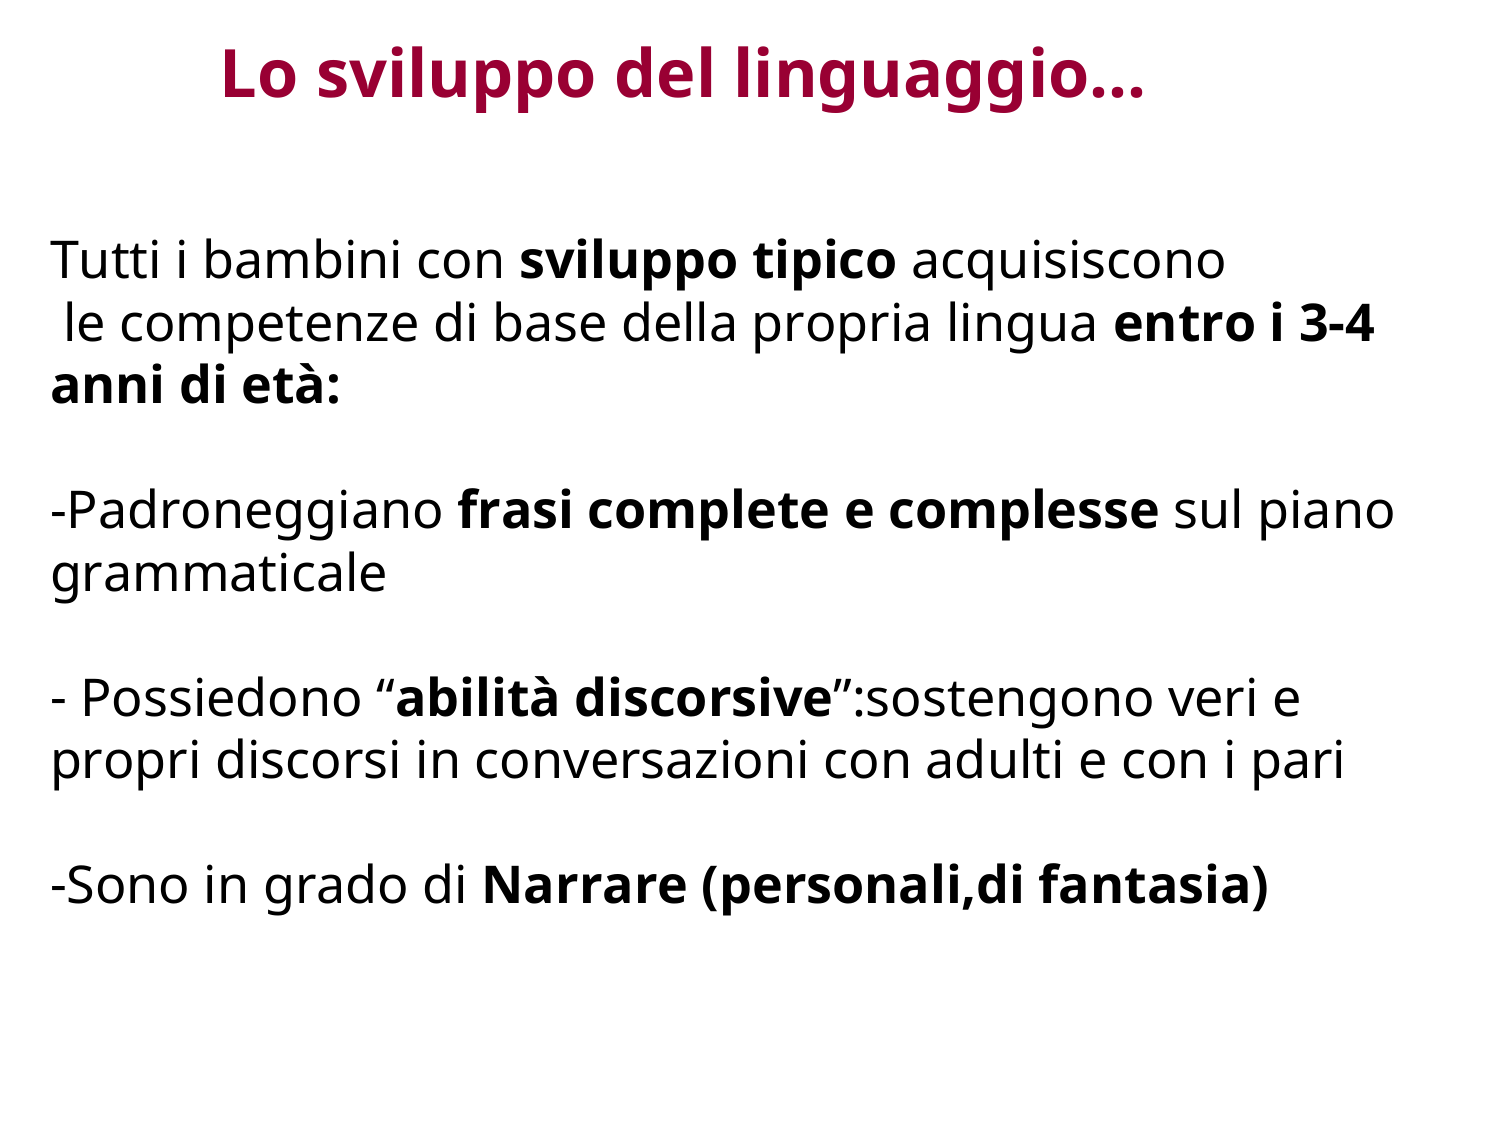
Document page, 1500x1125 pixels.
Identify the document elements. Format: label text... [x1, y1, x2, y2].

text_box Tutti i bambini con sviluppo tipico acquisiscono le competenze di base della propria lingua entro i 3-4 anni di età: Padroneggiano frasi complete e complesse sul piano grammaticale Possiedono “abilità discorsive”:sostengono veri e propri discorsi in conversazioni con adulti e con i pari Sono in grado di Narrare (personali,di fantasia) [35, 219, 1465, 1056]
text_box Lo sviluppo del linguaggio… [205, 23, 1163, 119]
